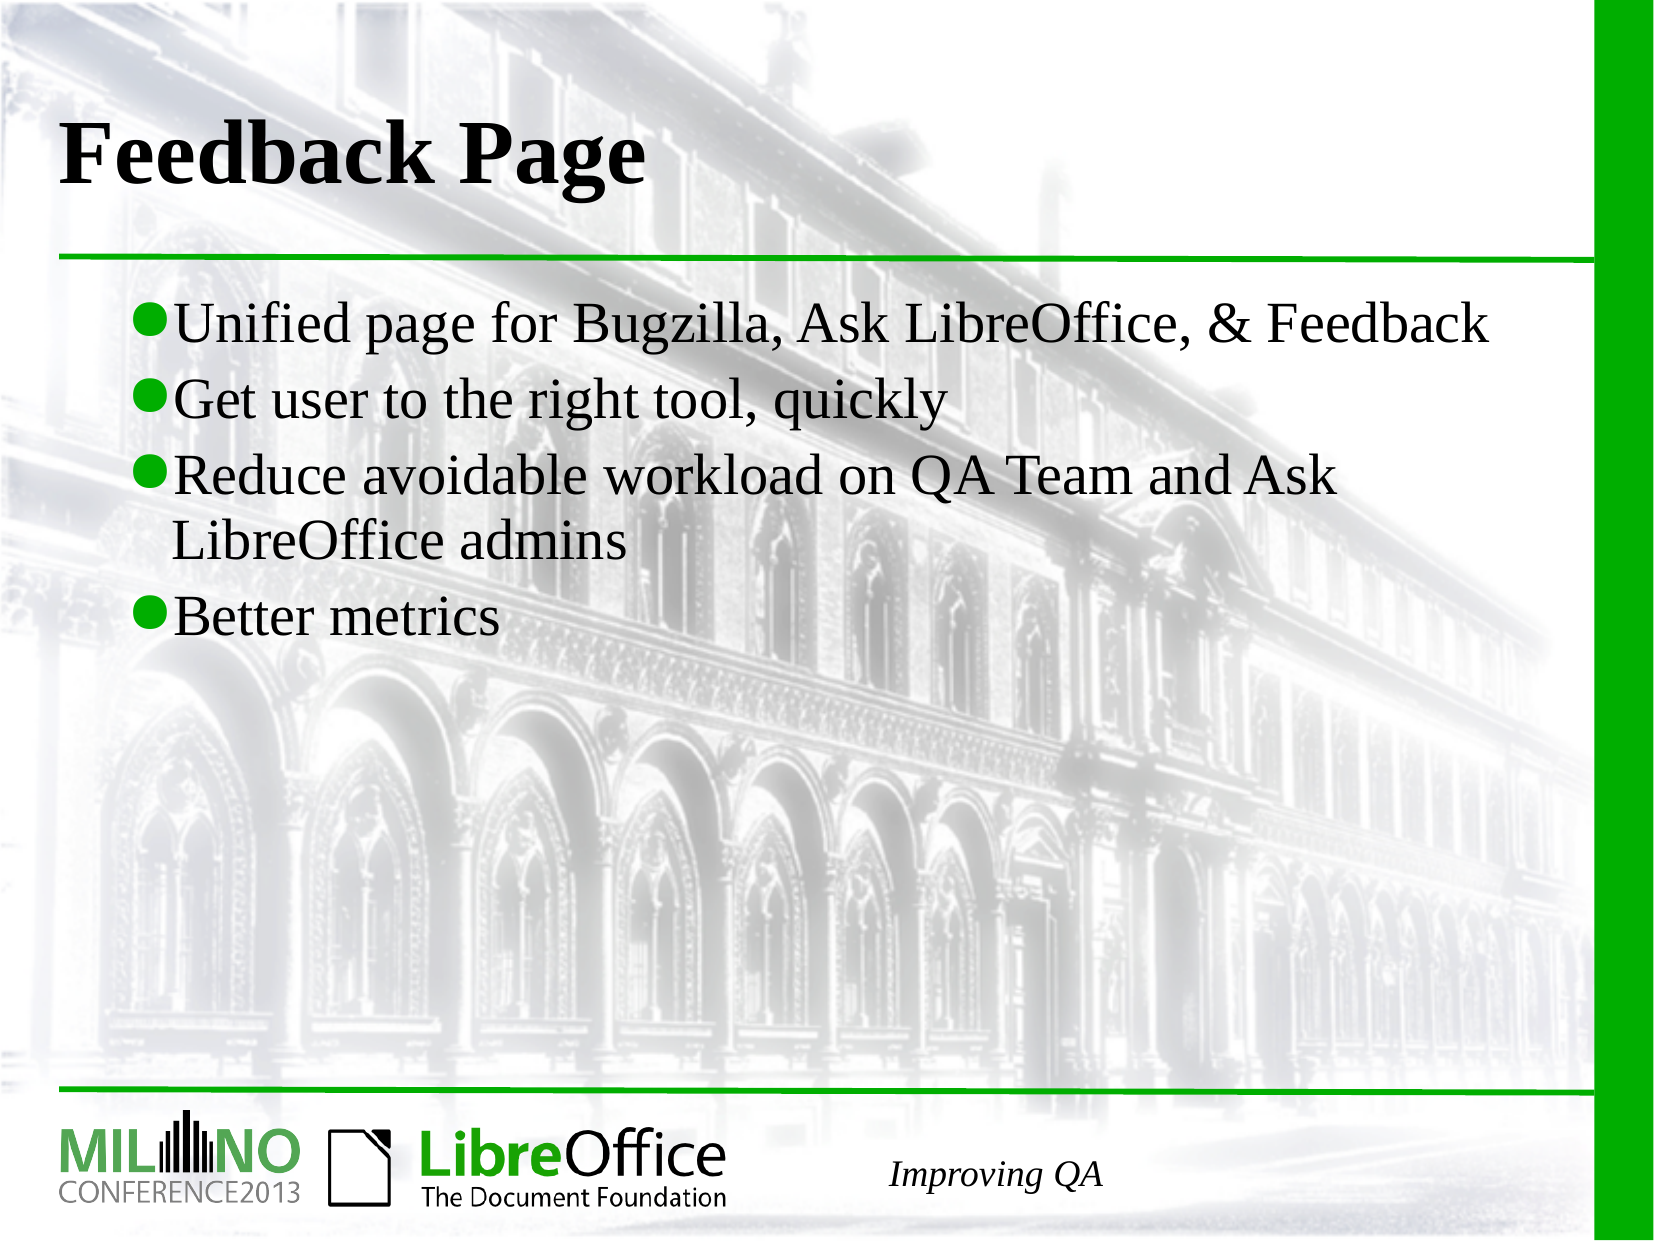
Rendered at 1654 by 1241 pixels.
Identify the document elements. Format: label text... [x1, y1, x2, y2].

title Feedback Page [59, 49, 1548, 257]
list Unified page for Bugzilla, Ask LibreOffice, & Feedback Get user to the right tool, quickly Reduce avoidable workload on QA Team and Ask LibreOffice admins Better metrics [82, 290, 1606, 1010]
picture [0, 1, 1594, 1241]
